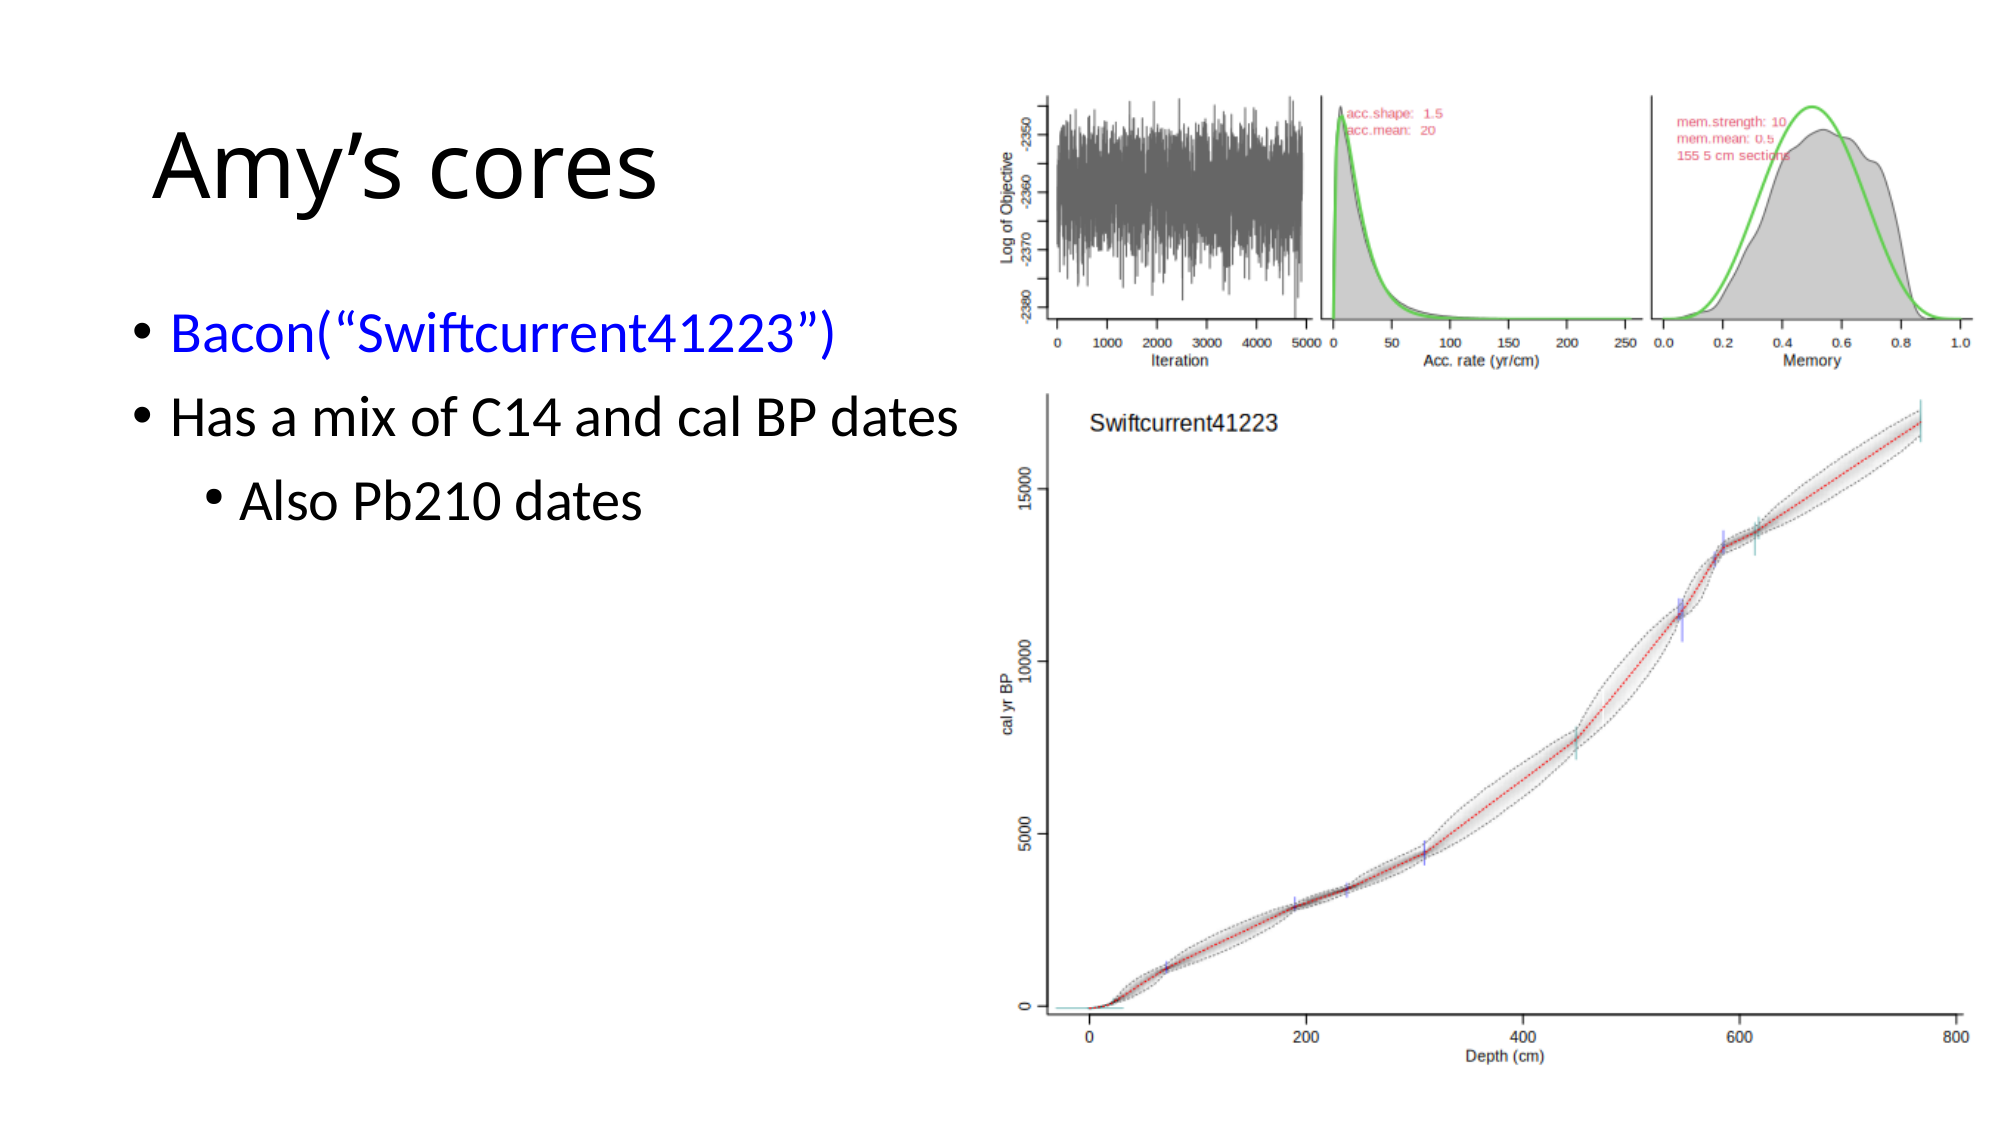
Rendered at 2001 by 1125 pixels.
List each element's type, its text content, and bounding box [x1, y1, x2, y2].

text_box Amy’s cores [137, 59, 1863, 278]
picture [996, 88, 1979, 1068]
text_box Bacon(“Swiftcurrent41223”) Has a mix of C14 and cal BP dates Also Pb210 dates [118, 295, 996, 1009]
